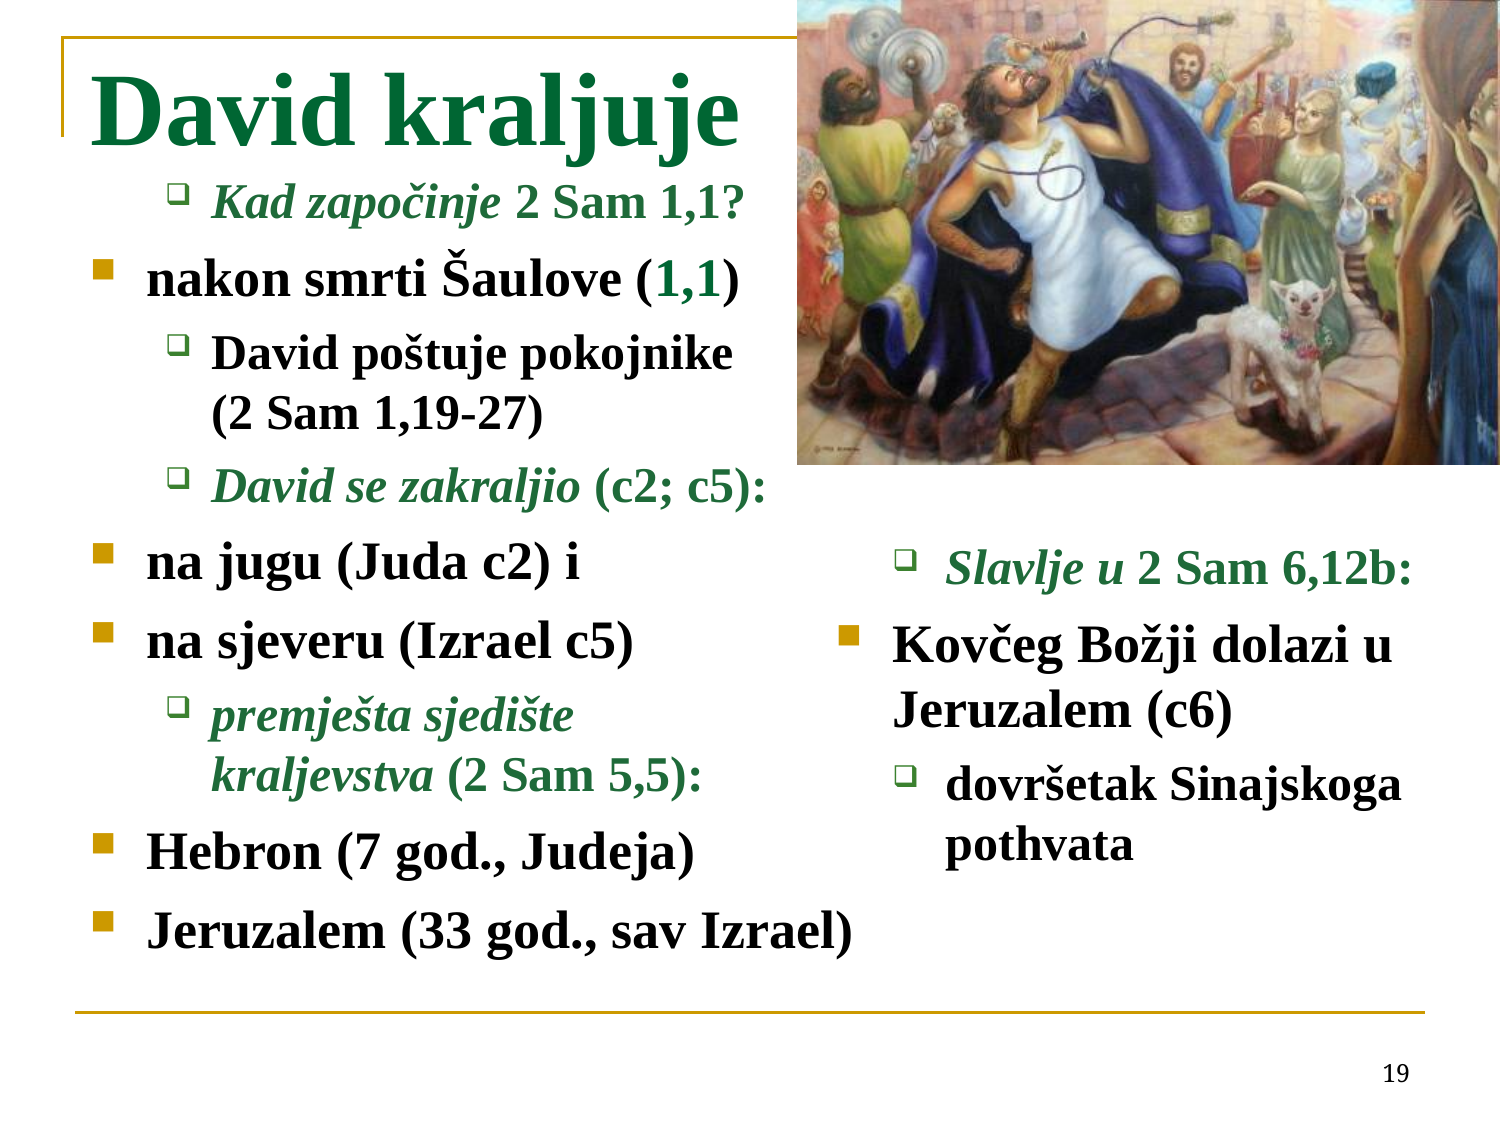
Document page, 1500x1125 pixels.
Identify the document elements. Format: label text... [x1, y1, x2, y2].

picture [797, 0, 1500, 465]
title David kraljuje [75, 33, 797, 160]
text_box <number> [1074, 1024, 1426, 1100]
list Slavlje u 2 Sam 6,12b: Kovčeg Božji dolazi u Jeruzalem (c6) dovršetak Sinajskoga pothvata [820, 527, 1461, 1006]
list Kad započinje 2 Sam 1,1? nakon smrti Šaulove (1,1) David poštuje pokojnike (2 Sam 1,19-27) David se zakraljio (c2; c5): na jugu (Juda c2) i na sjeveru (Izrael c5) premješta sjedište kraljevstva (2 Sam 5,5): Hebron (7 god., Judeja) Jeruzalem (33 god., sav Izrael) [75, 160, 916, 1006]
